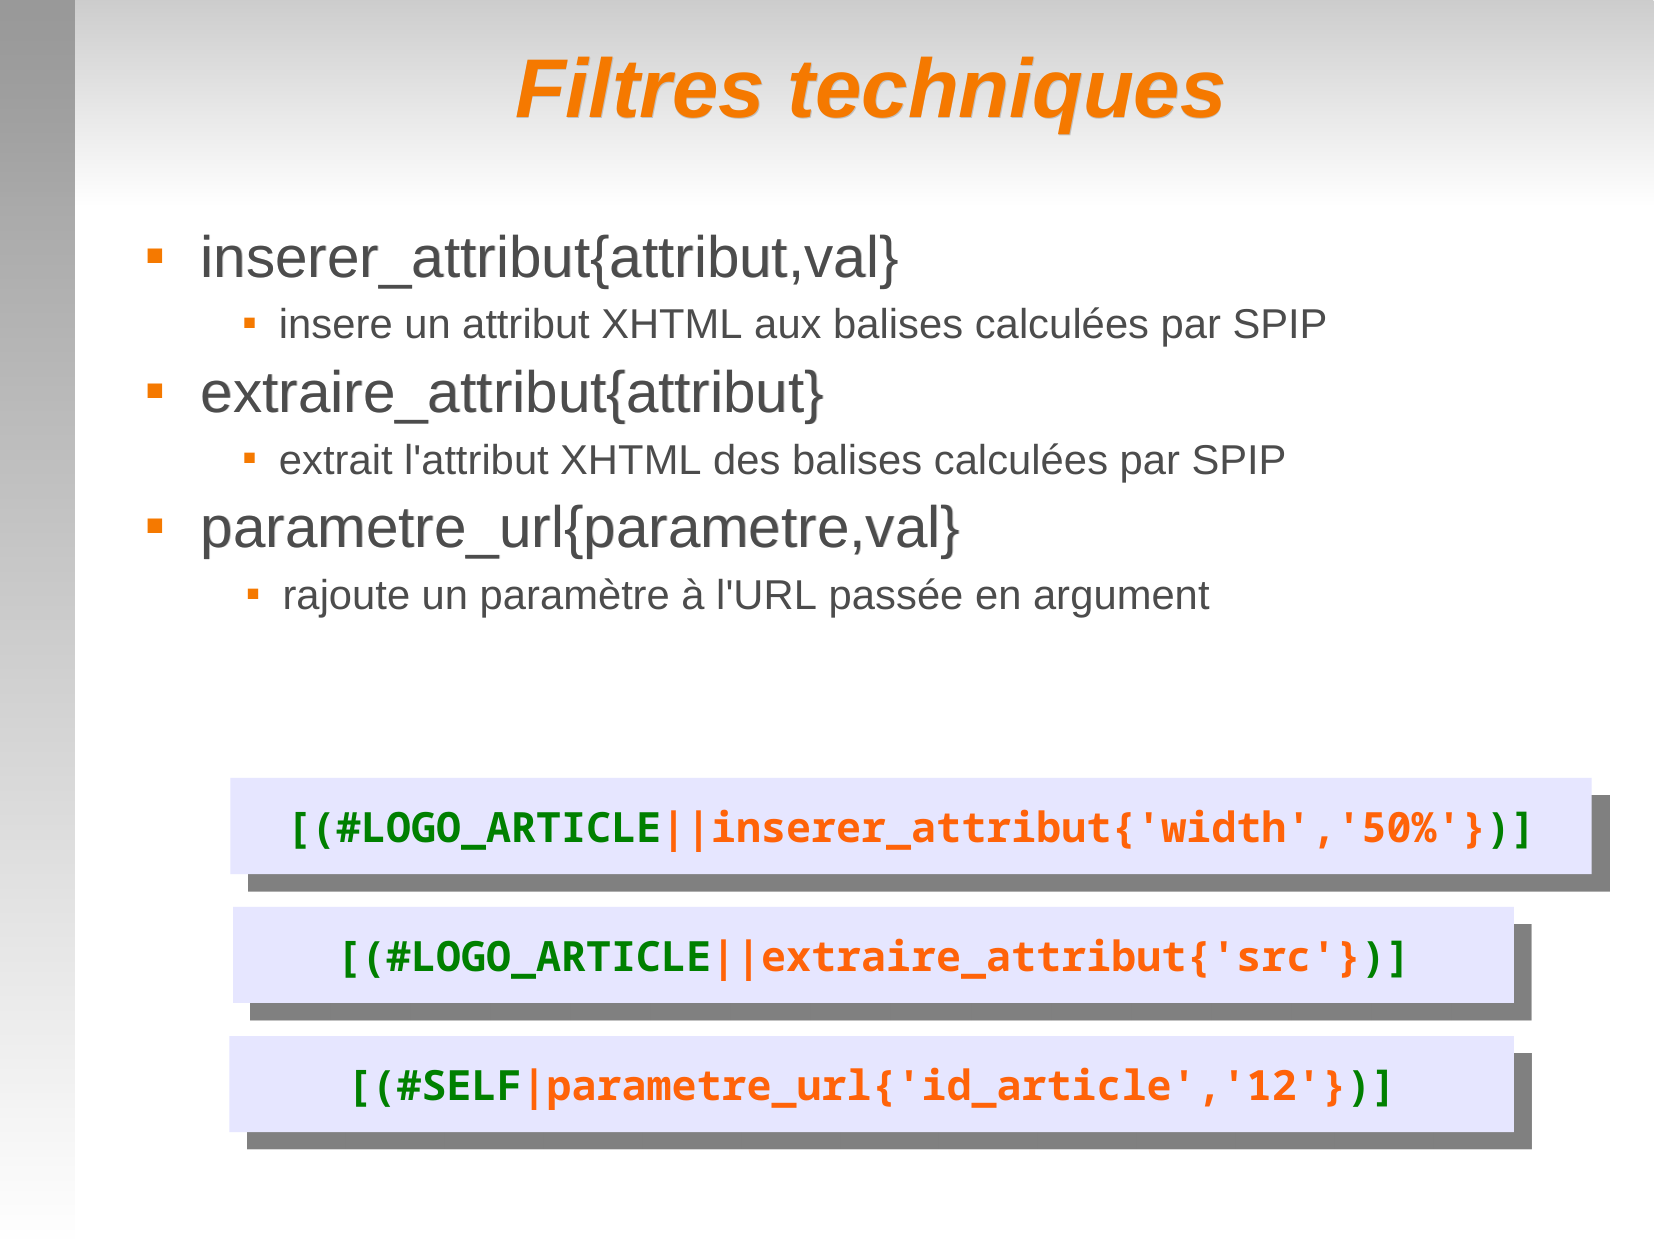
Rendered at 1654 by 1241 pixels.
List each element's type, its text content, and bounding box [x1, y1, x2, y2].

title Filtres techniques [88, 0, 1654, 178]
text_box [(#SELF|parametre_url{'id_article','12'})] [229, 1036, 1514, 1126]
list inserer_attribut{attribut,val} insere un attribut XHTML aux balises calculées par SPIP extraire_attribut{attribut} extrait l'attribut XHTML des balises calculées par SPIP parametre_url{parametre,val} rajoute un paramètre à l'URL passée en argument [129, 224, 1646, 1043]
text_box [(#LOGO_ARTICLE||extraire_attribut{'src'})] [233, 906, 1514, 997]
text_box [(#LOGO_ARTICLE||inserer_attribut{'width','50%'})] [230, 777, 1592, 868]
